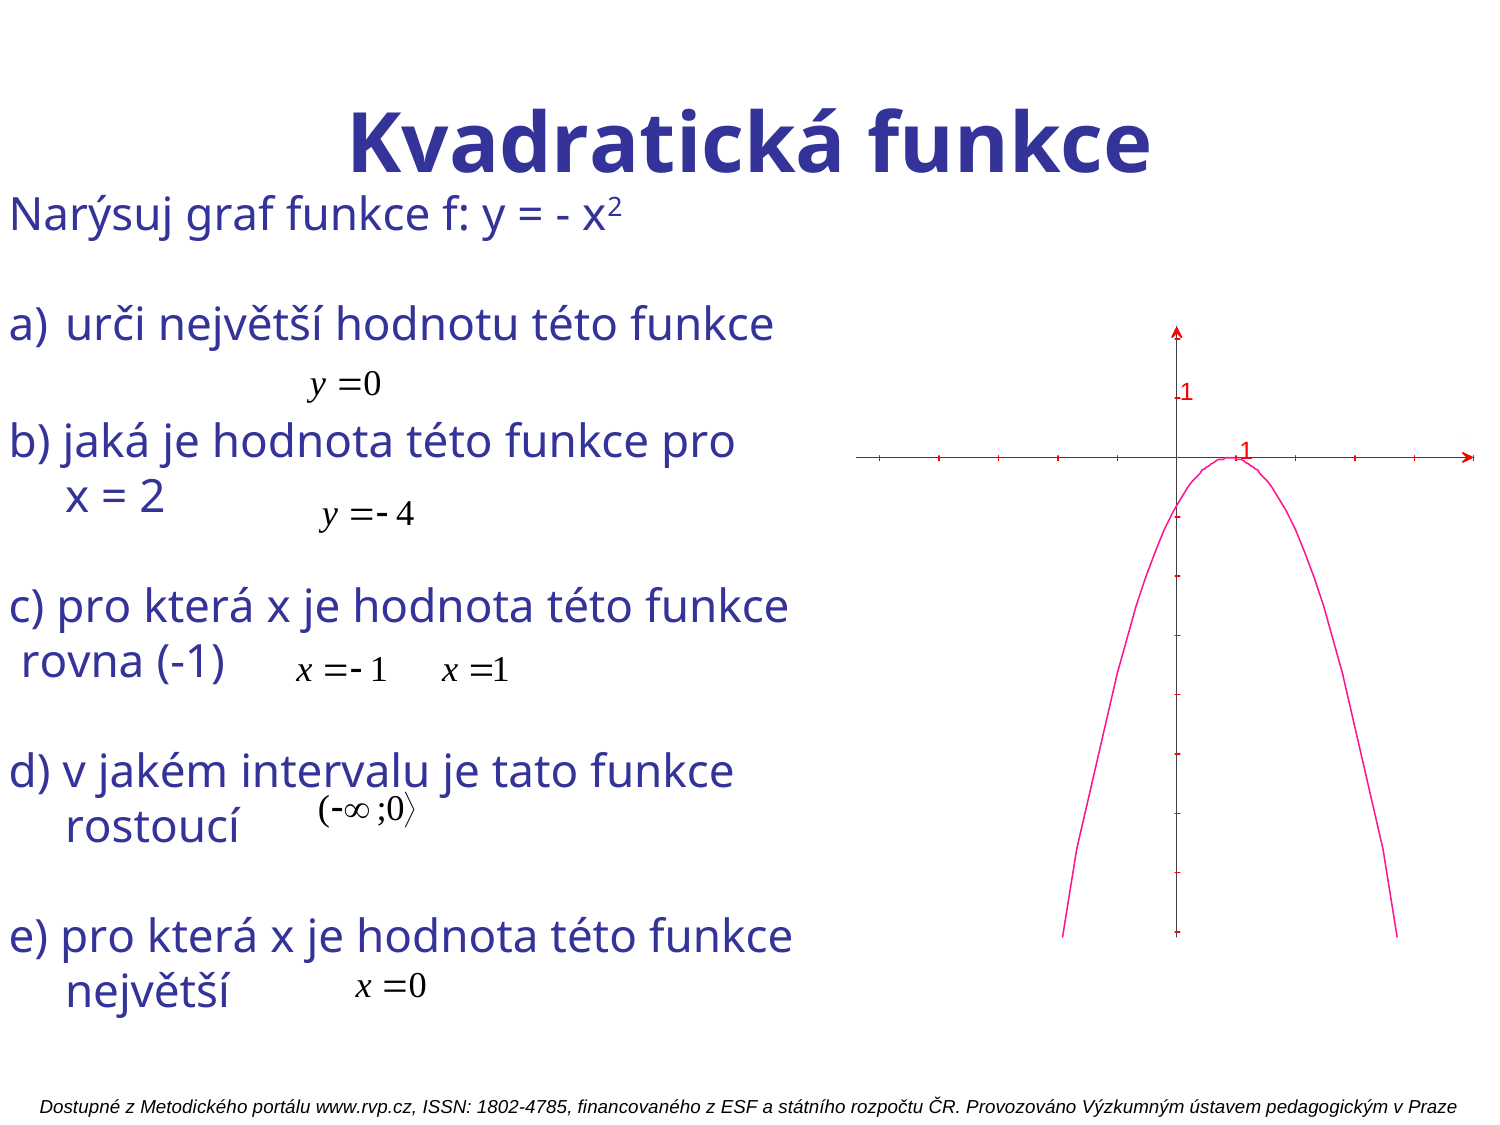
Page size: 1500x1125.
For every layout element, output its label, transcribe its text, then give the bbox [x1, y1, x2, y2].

picture [856, 326, 1500, 941]
chart [301, 361, 386, 411]
text_box Kvadratická funkce [75, 45, 1426, 233]
text_box Dostupné z Metodického portálu www.rvp.cz, ISSN: 1802-4785, financovaného z ESF a státního rozpočtu ČR. Provozováno Výzkumným ústavem pedagogickým v Praze [24, 1087, 1477, 1125]
chart [312, 786, 423, 836]
text_box Narýsuj graf funkce f: y = - x2 urči největší hodnotu této funkce b) jaká je hodnota této funkce pro x = 2 c) pro která x je hodnota této funkce rovna (-1) d) v jakém intervalu je tato funkce rostoucí e) pro která x je hodnota této funkce největší [0, 121, 868, 1025]
chart [312, 491, 420, 541]
chart [289, 645, 515, 697]
chart [348, 964, 434, 1007]
